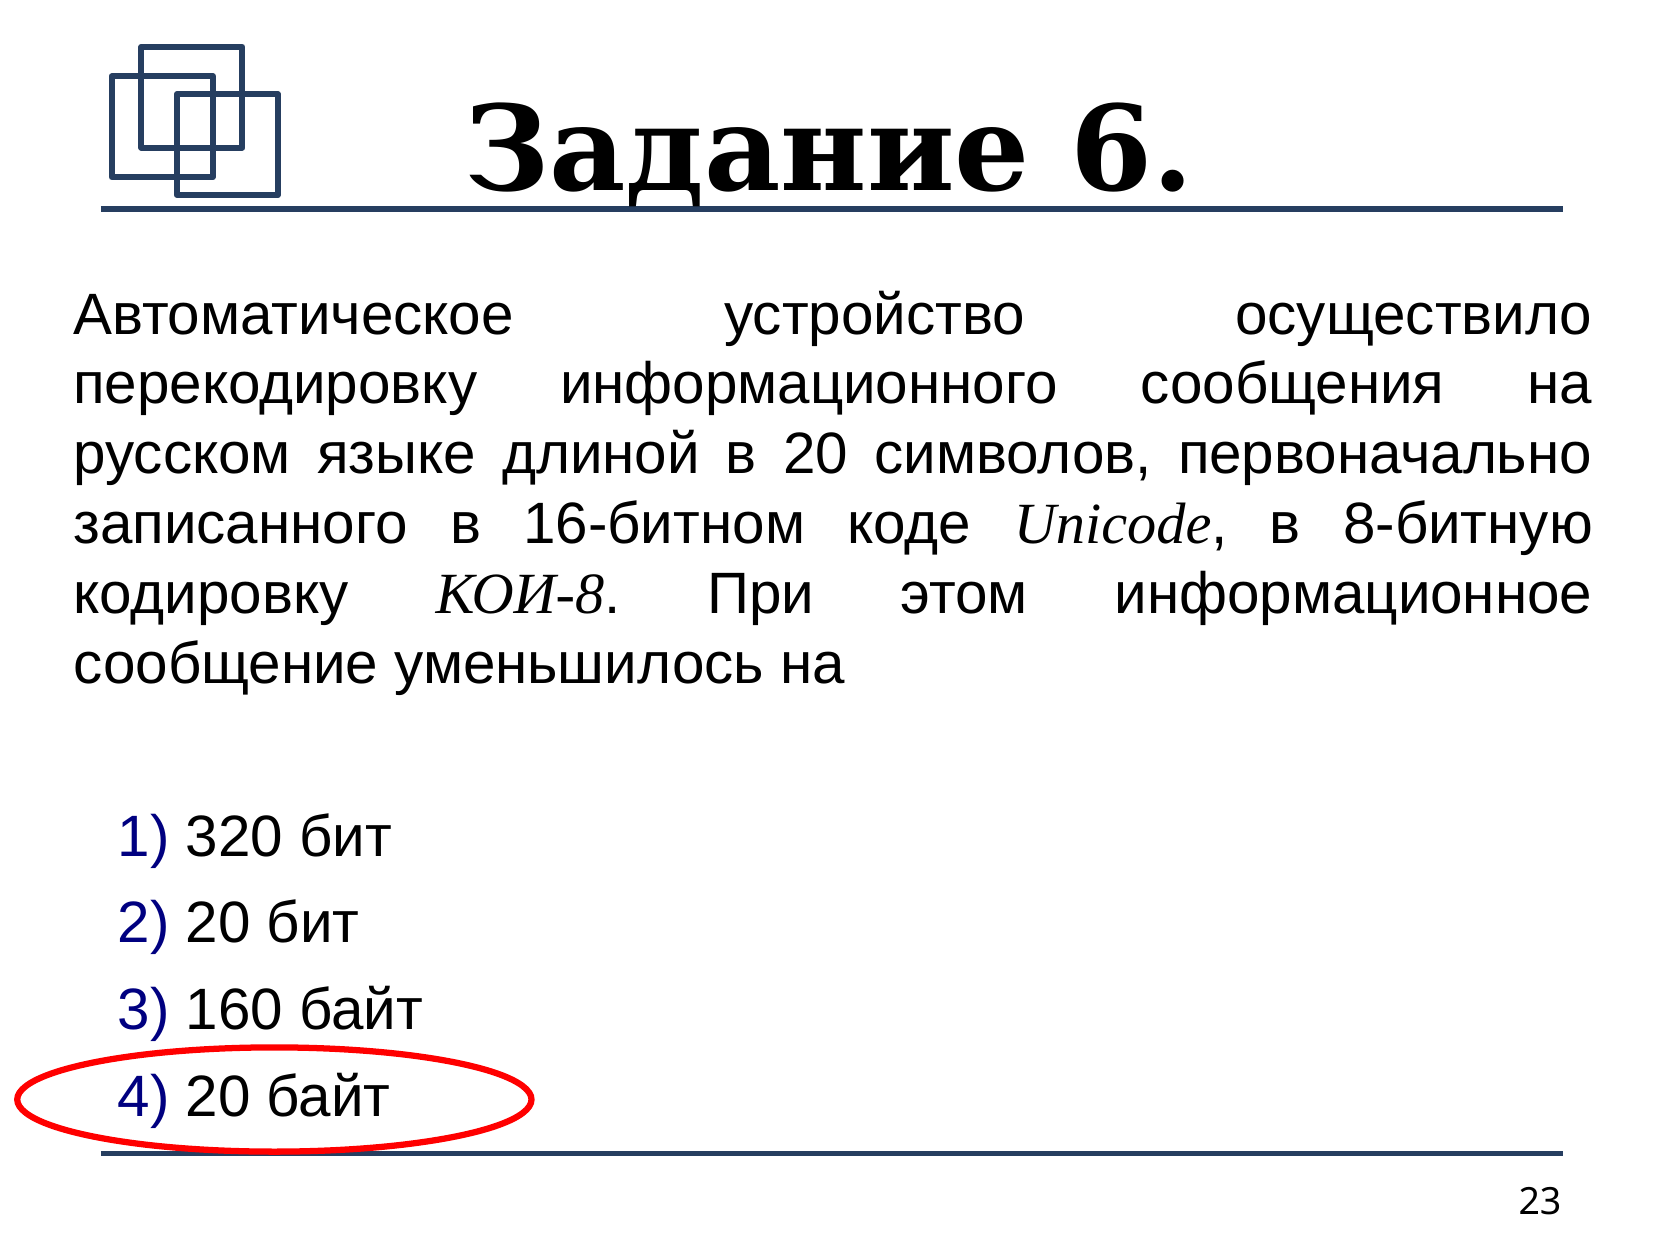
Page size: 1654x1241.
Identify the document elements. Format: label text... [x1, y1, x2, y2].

text_box Автоматическое устройство осуществило перекодировку информационного сообщения на русском языке длиной в 20 символов, первоначально записанного в 16-битном коде Unicode, в 8-битную кодировку КОИ-8. При этом информационное сообщение уменьшилось на 320 бит 20 бит 160 байт 20 байт [58, 1051, 528, 1148]
title Задание 6. [82, 64, 1571, 268]
text_box Автоматическое устройство осуществило перекодировку информационного сообщения на русском языке длиной в 20 символов, первоначально записанного в 16-битном коде Unicode, в 8-битную кодировку КОИ-8. При этом информационное сообщение уменьшилось на 320 бит 20 бит 160 байт 20 байт [58, 268, 1609, 1194]
